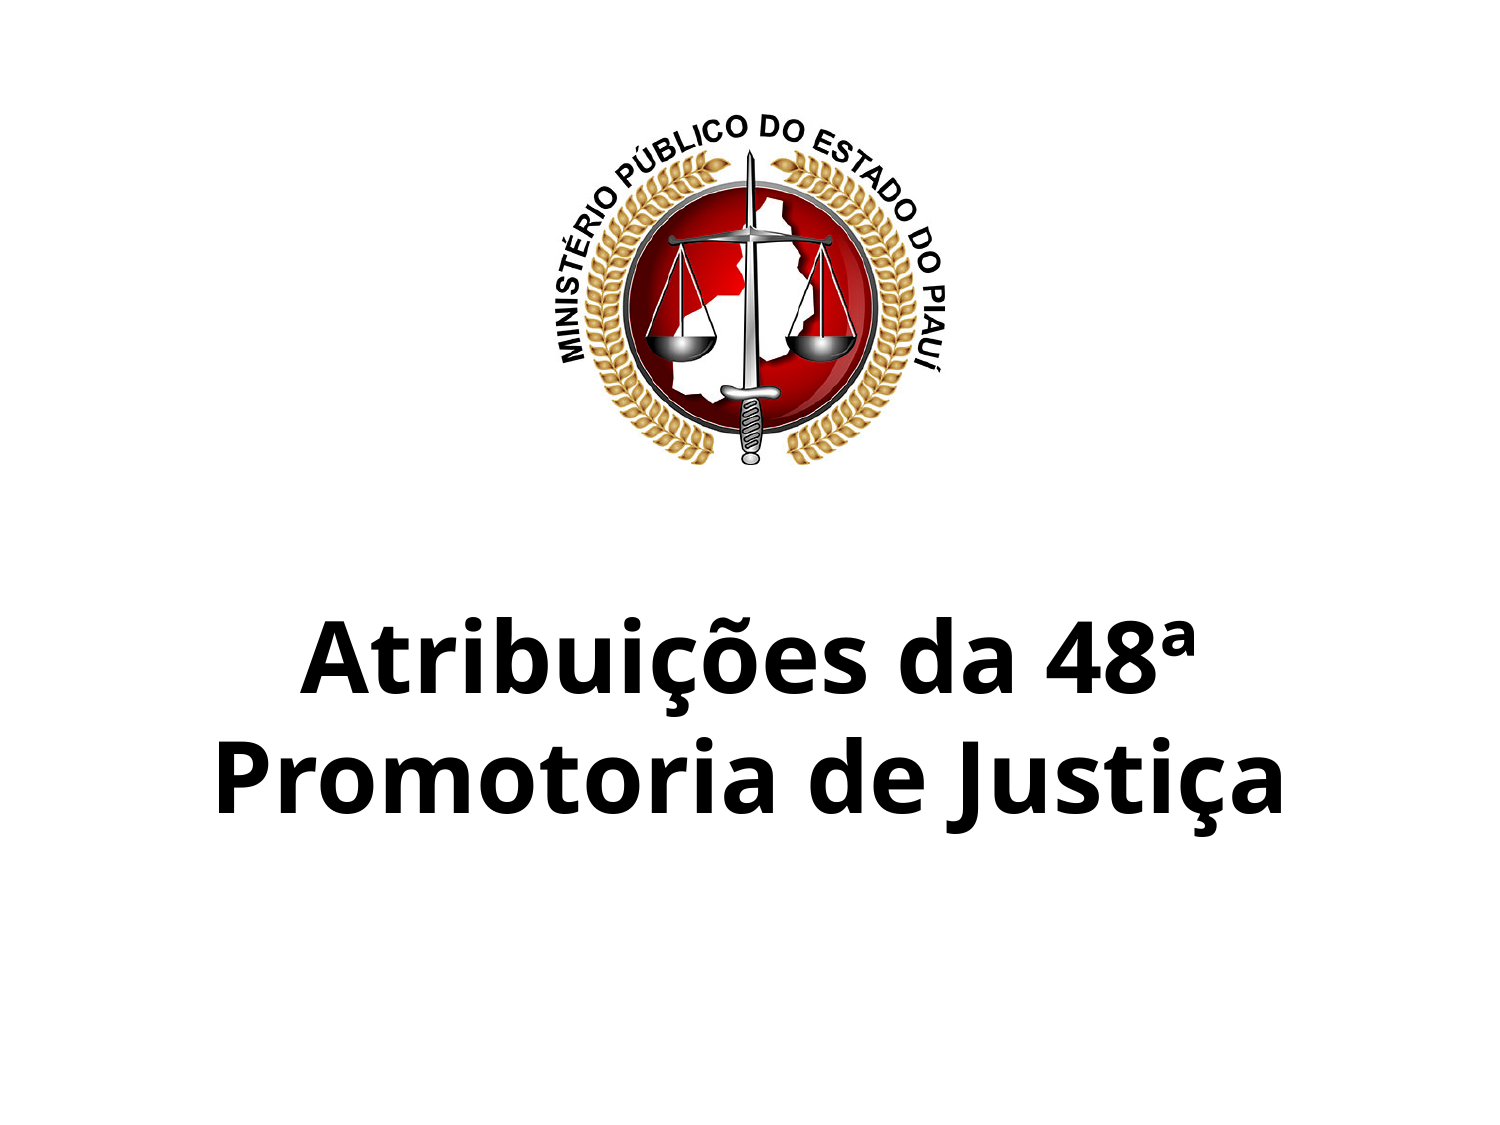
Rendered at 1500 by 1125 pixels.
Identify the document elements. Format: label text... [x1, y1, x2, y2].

picture [555, 114, 945, 465]
title Atribuições da 48ª Promotoria de Justiça [75, 586, 1426, 774]
